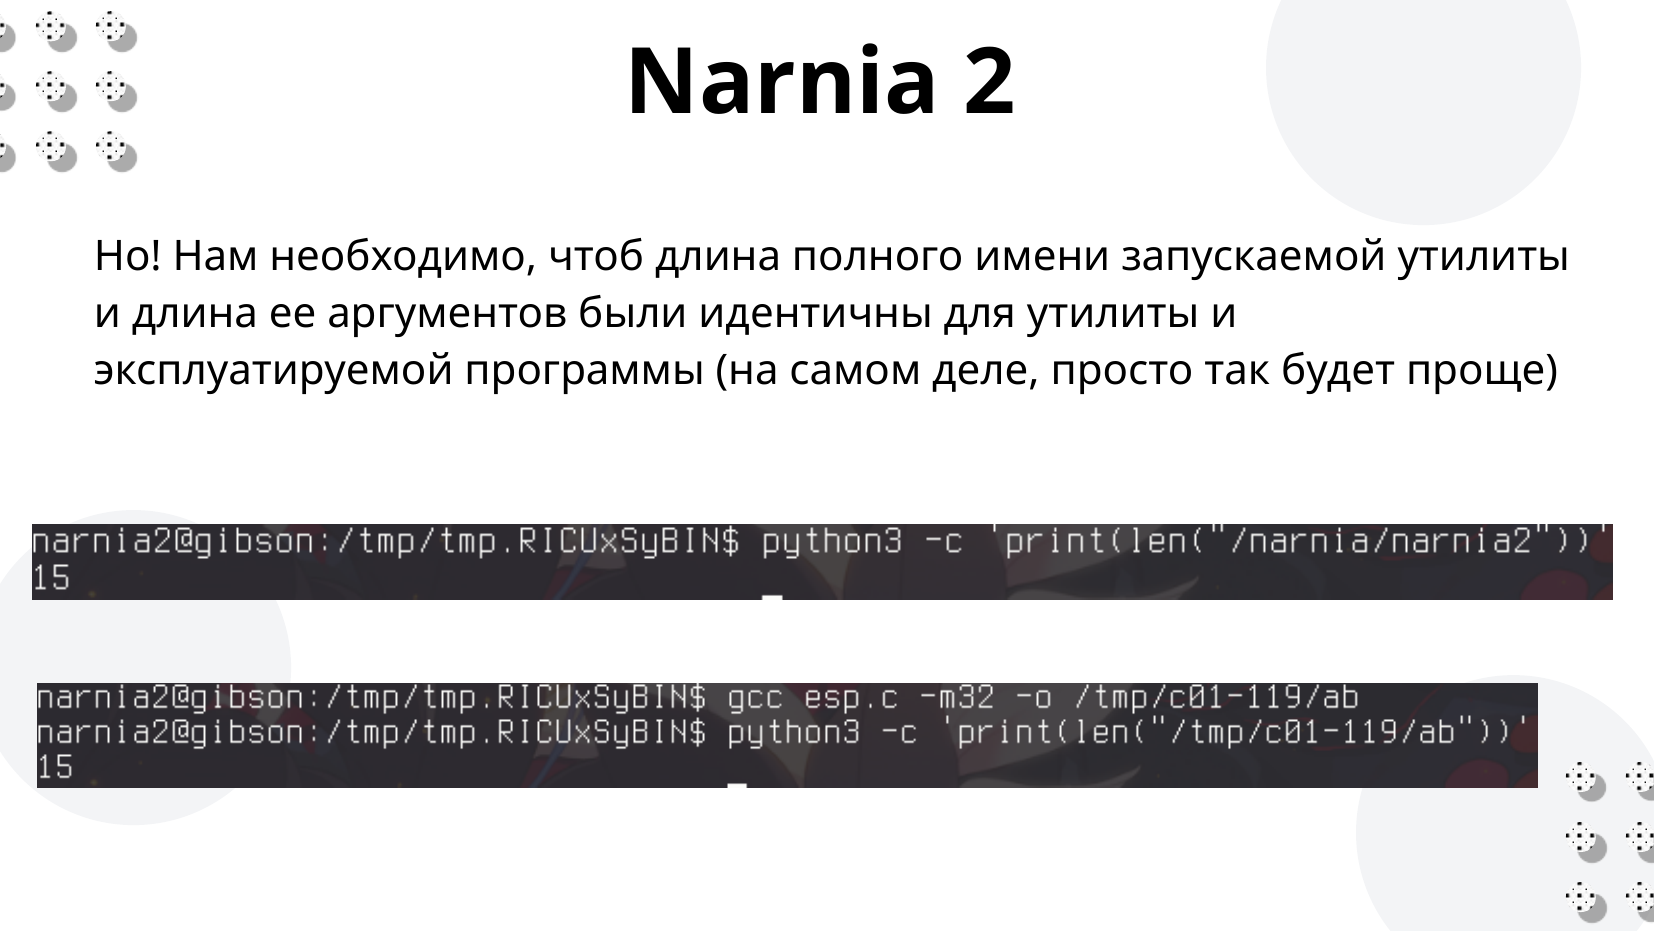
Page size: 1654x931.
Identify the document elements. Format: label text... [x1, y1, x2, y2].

picture [1625, 881, 1654, 912]
picture [35, 131, 67, 162]
picture [37, 683, 1538, 788]
picture [1625, 761, 1654, 792]
picture [99, 156, 123, 162]
picture [1625, 821, 1654, 853]
title Narnia 2 [76, 0, 1565, 156]
picture [0, 134, 7, 159]
picture [35, 11, 66, 42]
picture [1565, 882, 1596, 913]
picture [0, 74, 6, 99]
picture [1565, 821, 1596, 853]
picture [1565, 761, 1596, 793]
list Но! Нам необходимо, чтоб длина полного имени запускаемой утилиты и длина ее аргументов были идентичны для утилиты и эксплуатируемой программы (на самом деле, просто так будет проще) [49, 225, 1576, 451]
picture [32, 524, 1613, 601]
picture [0, 14, 6, 39]
picture [35, 71, 66, 102]
